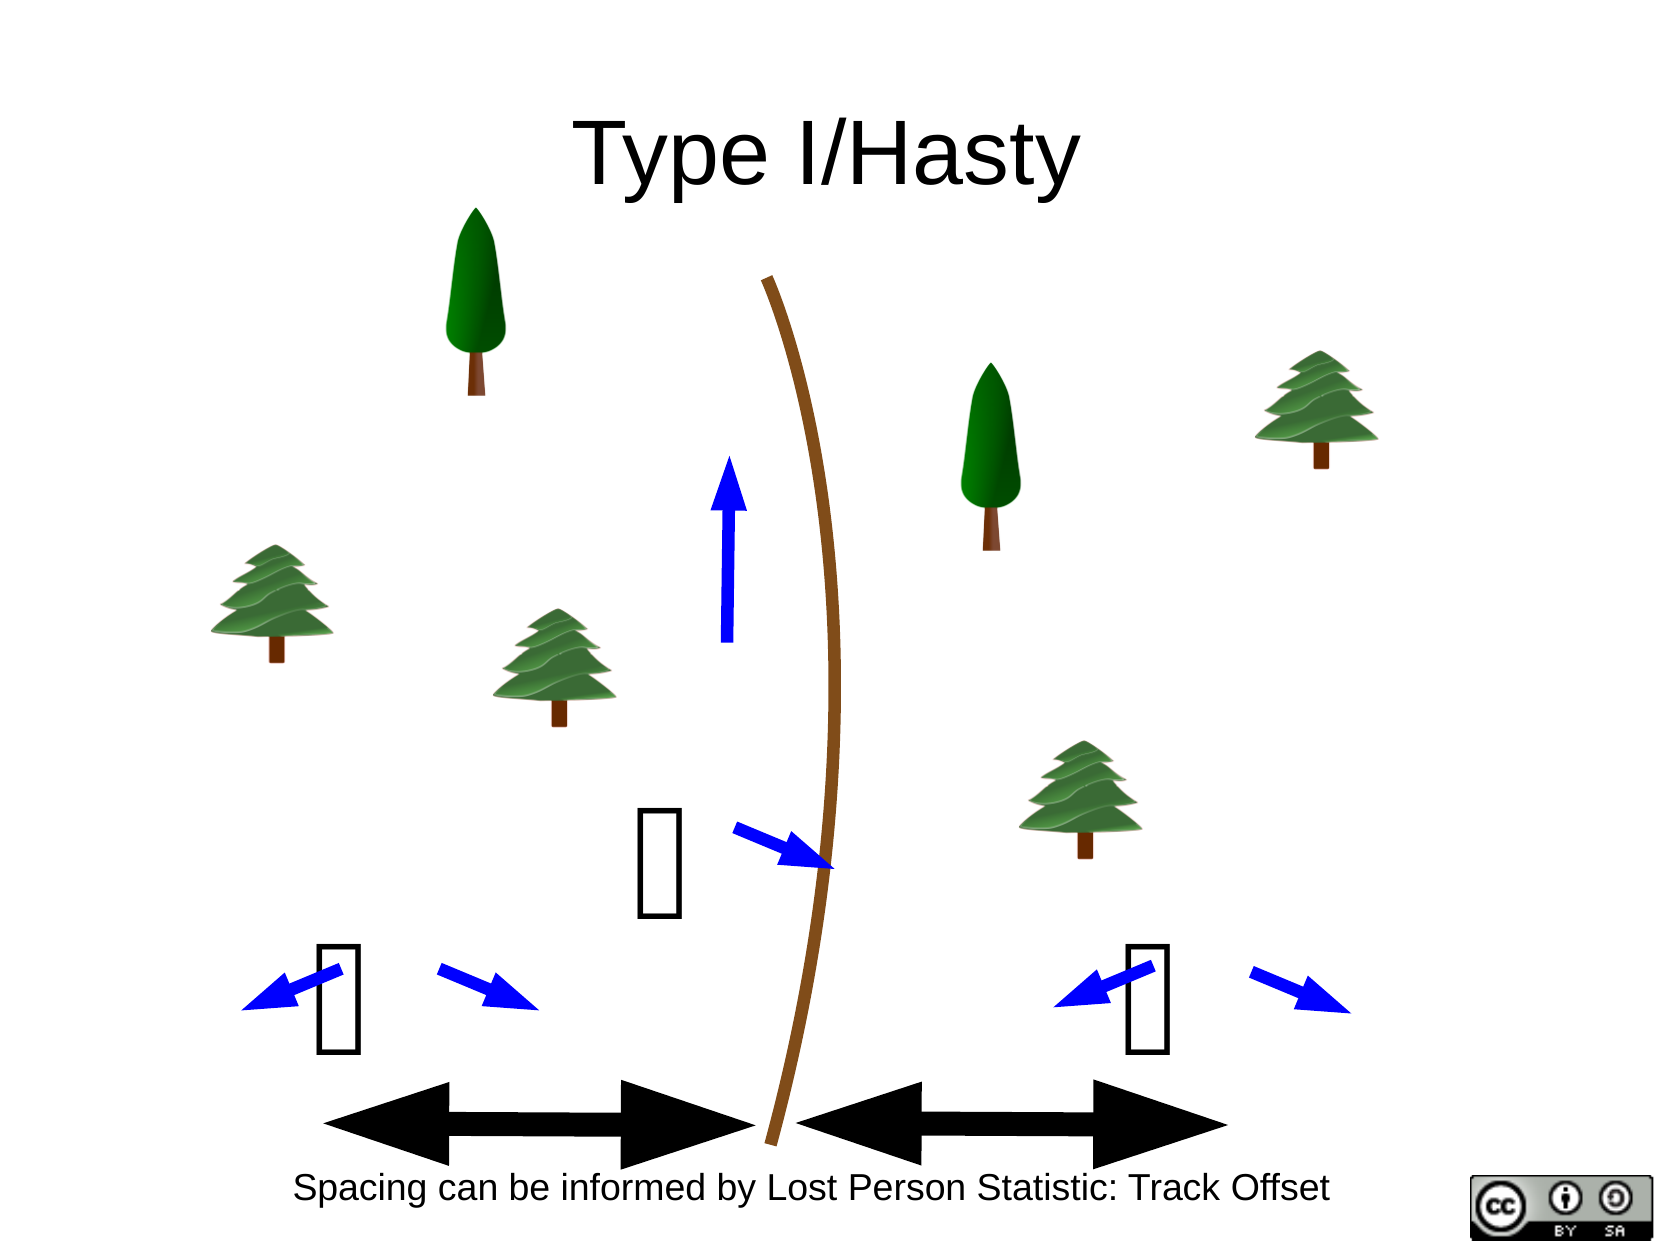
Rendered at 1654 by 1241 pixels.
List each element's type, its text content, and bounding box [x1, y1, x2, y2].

picture [1253, 331, 1384, 490]
picture [209, 525, 339, 684]
picture [1017, 721, 1148, 880]
picture [429, 203, 523, 407]
title Type I/Hasty [82, 49, 1571, 257]
picture [1470, 1175, 1654, 1241]
picture [944, 358, 1038, 562]
text_box  [1105, 932, 1303, 1114]
text_box Spacing can be informed by Lost Person Statistic: Track Offset [277, 1158, 1346, 1216]
picture [491, 589, 622, 748]
text_box  [617, 796, 814, 979]
text_box  [296, 932, 494, 1114]
